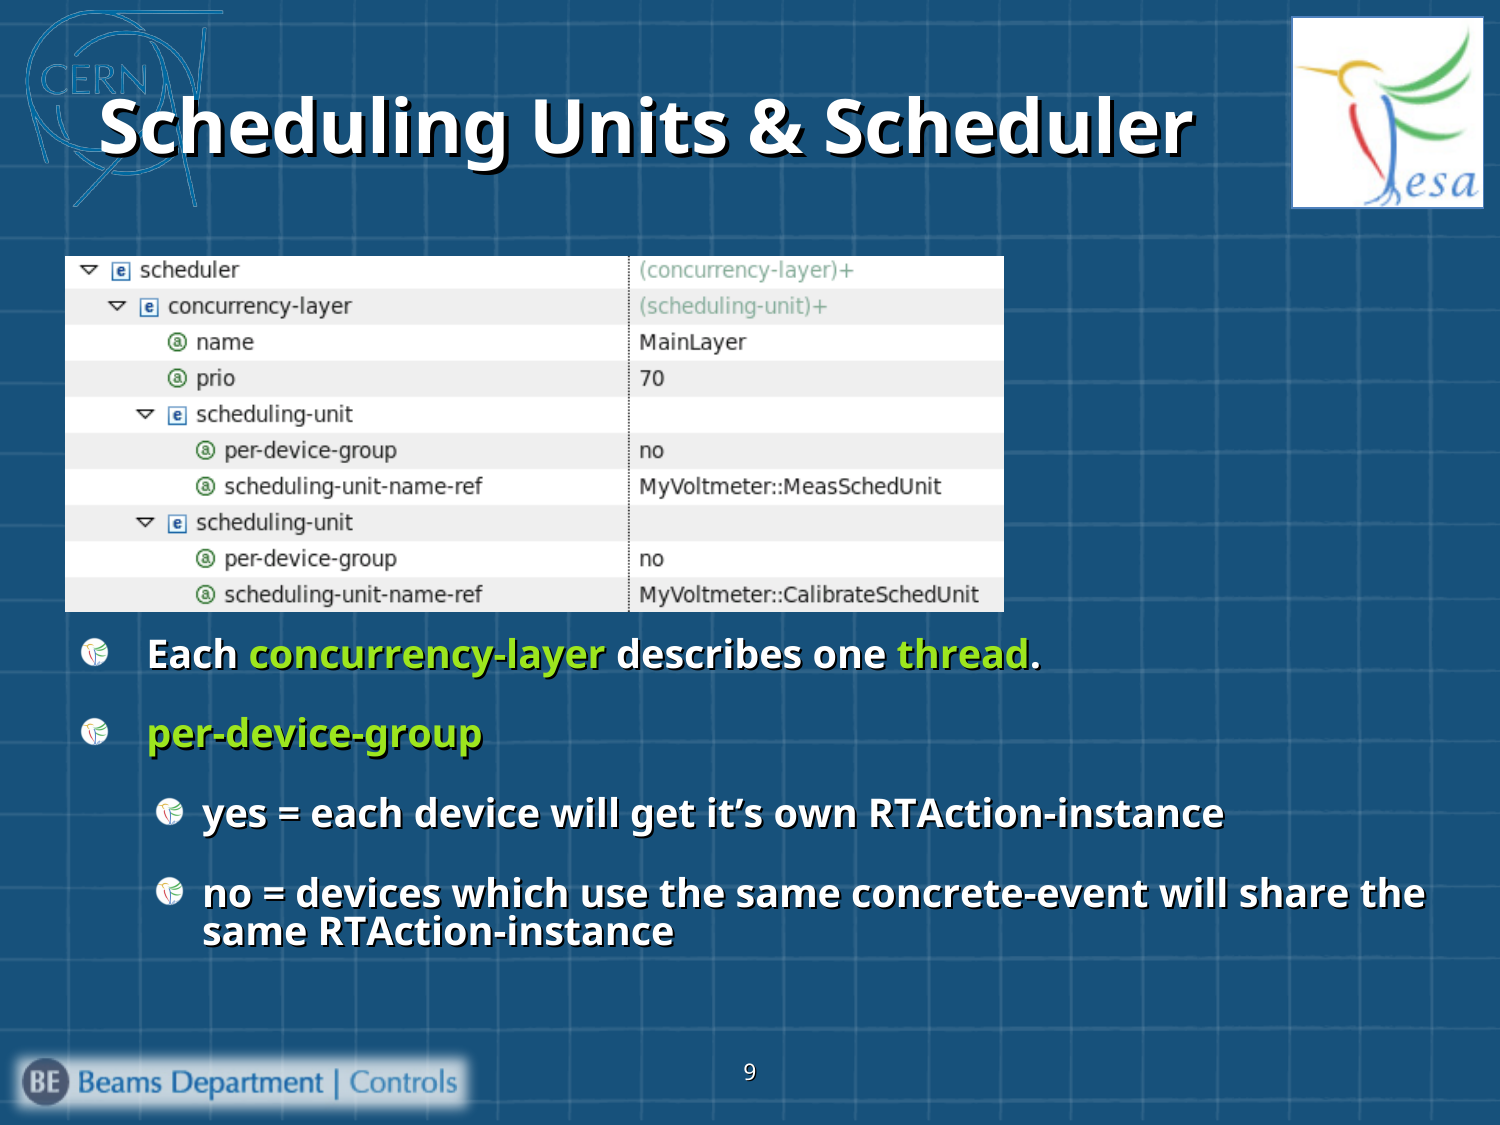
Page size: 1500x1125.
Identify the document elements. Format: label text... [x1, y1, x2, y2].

text_box Each concurrency-layer describes one thread. per-device-group yes = each device will get it’s own RTAction-instance no = devices which use the same concrete-event will share the same RTAction-instance [65, 630, 1489, 910]
picture [0, 0, 1500, 1125]
picture [1300, 18, 1483, 207]
text_box <number> [687, 1042, 813, 1103]
title Scheduling Units & Scheduler [0, 0, 1300, 260]
